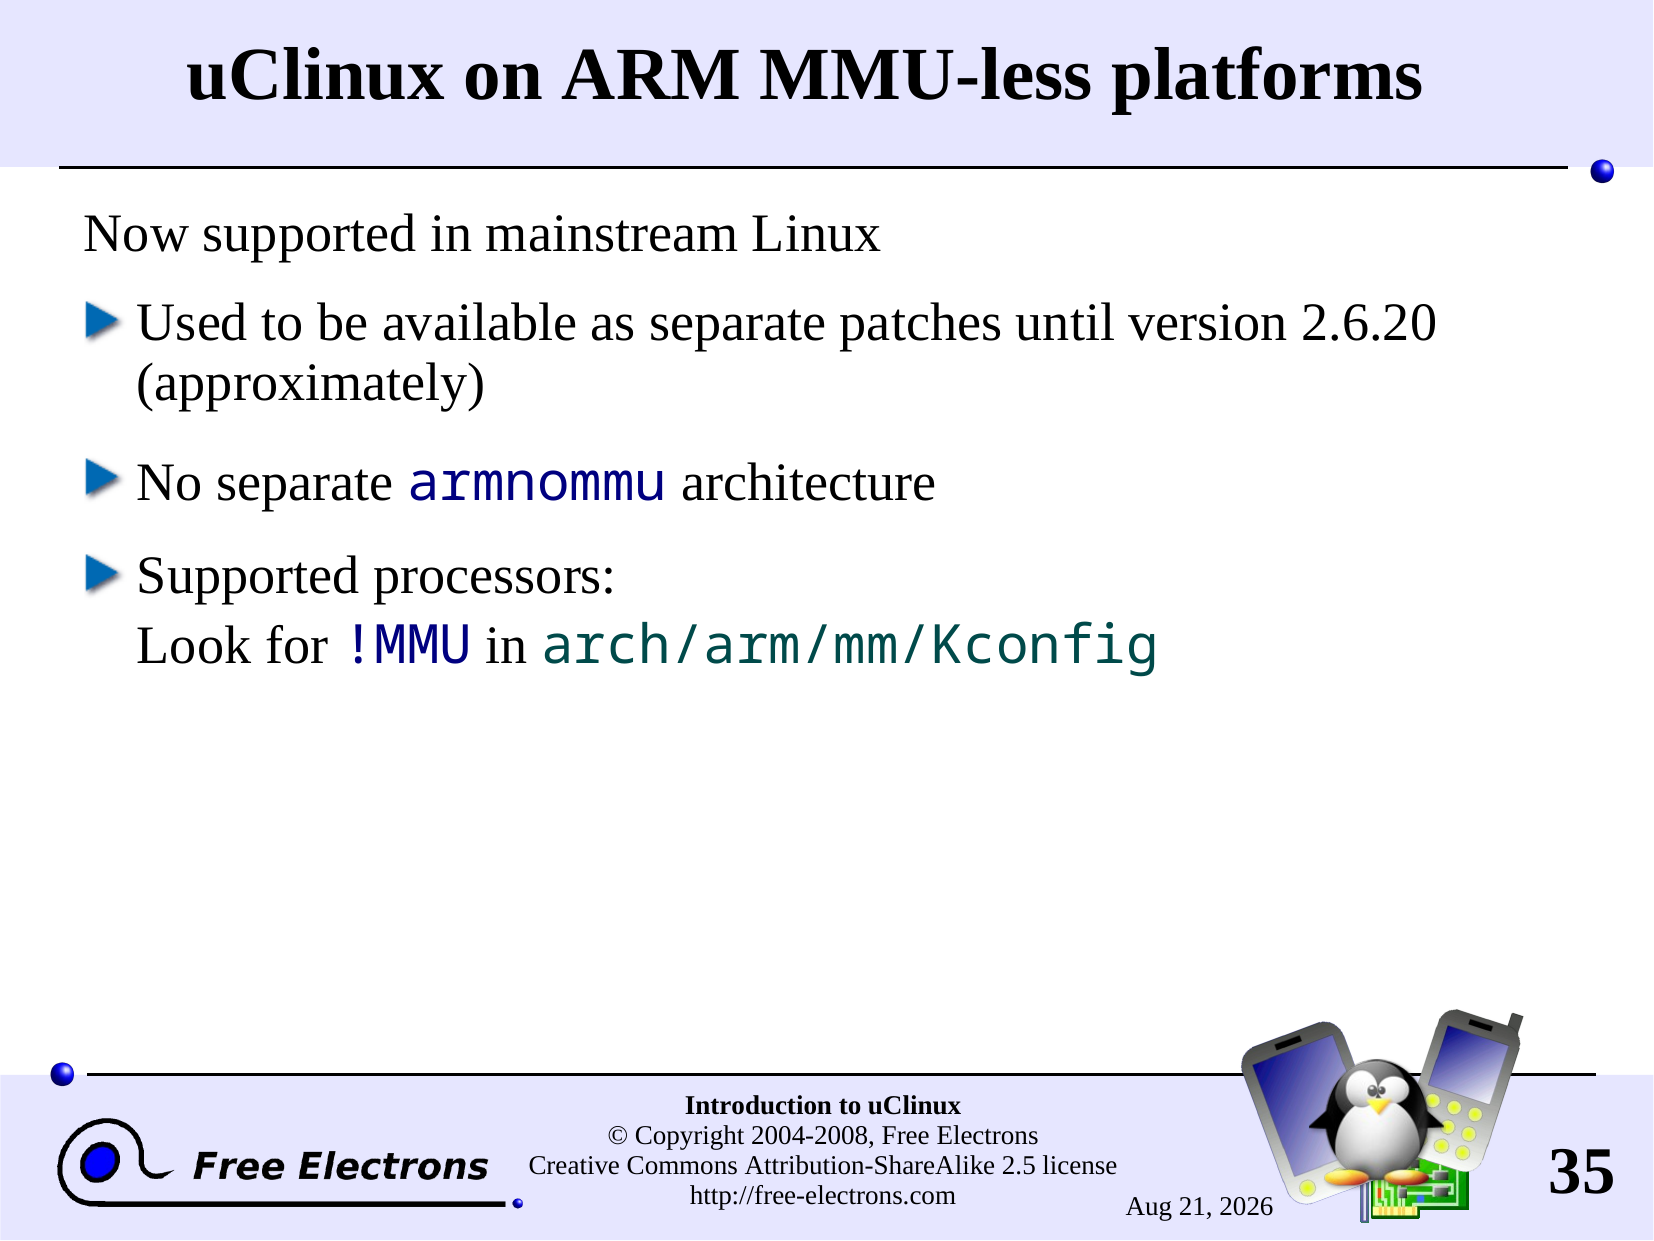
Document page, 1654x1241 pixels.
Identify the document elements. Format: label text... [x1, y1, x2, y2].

picture [1226, 994, 1538, 1241]
picture [50, 1107, 527, 1216]
list Now supported in mainstream Linux Used to be available as separate patches until version 2.6.20 (approximately) No separate armnommu architecture Supported processors: Look for !MMU in arch/arm/mm/Kconfig [65, 203, 1478, 1053]
title uClinux on ARM MMU-less platforms [60, 25, 1551, 124]
